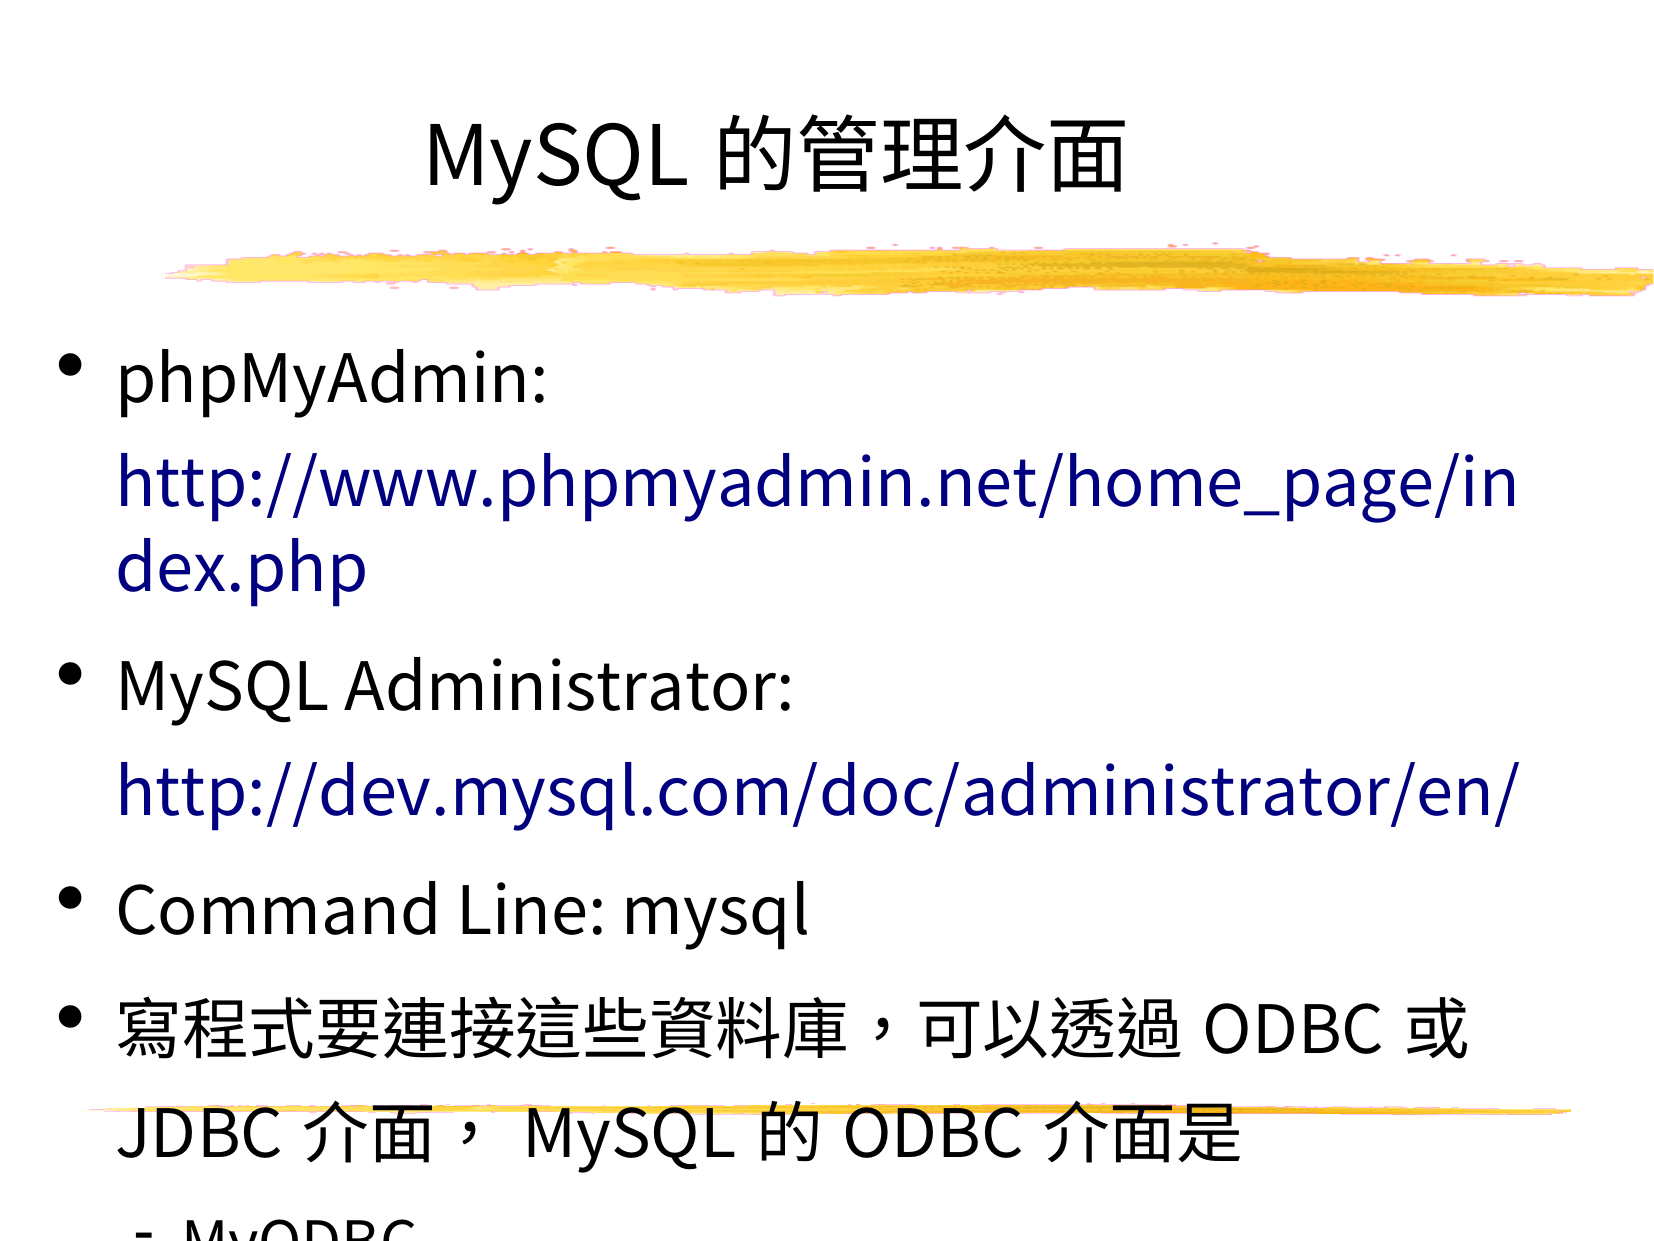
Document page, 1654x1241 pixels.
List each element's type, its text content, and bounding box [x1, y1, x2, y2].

picture [256, 1113, 275, 1117]
picture [82, 1102, 334, 1117]
picture [798, 1102, 1075, 1117]
picture [665, 1113, 684, 1117]
picture [1192, 1108, 1226, 1113]
list phpMyAdmin: http://www.phpmyadmin.net/home_page/index.php MySQL Administrator: http://dev.mysql.com/doc/administrator/en/ Command Line: mysql 寫程式要連接這些資料庫，可以透過ODBC或 JDBC介面，MySQL的ODBC介面是 MyODBC [59, 316, 1530, 1061]
picture [1069, 1109, 1084, 1117]
picture [328, 1109, 343, 1117]
picture [624, 1113, 642, 1117]
picture [774, 1102, 795, 1117]
picture [857, 1113, 876, 1117]
picture [165, 237, 1654, 308]
picture [997, 1113, 1016, 1117]
picture [904, 1113, 921, 1117]
picture [163, 1113, 180, 1117]
title MySQL的管理介面 [73, 39, 1479, 249]
picture [338, 1102, 772, 1117]
picture [1079, 1102, 1571, 1117]
picture [950, 1113, 968, 1117]
picture [210, 1113, 228, 1117]
